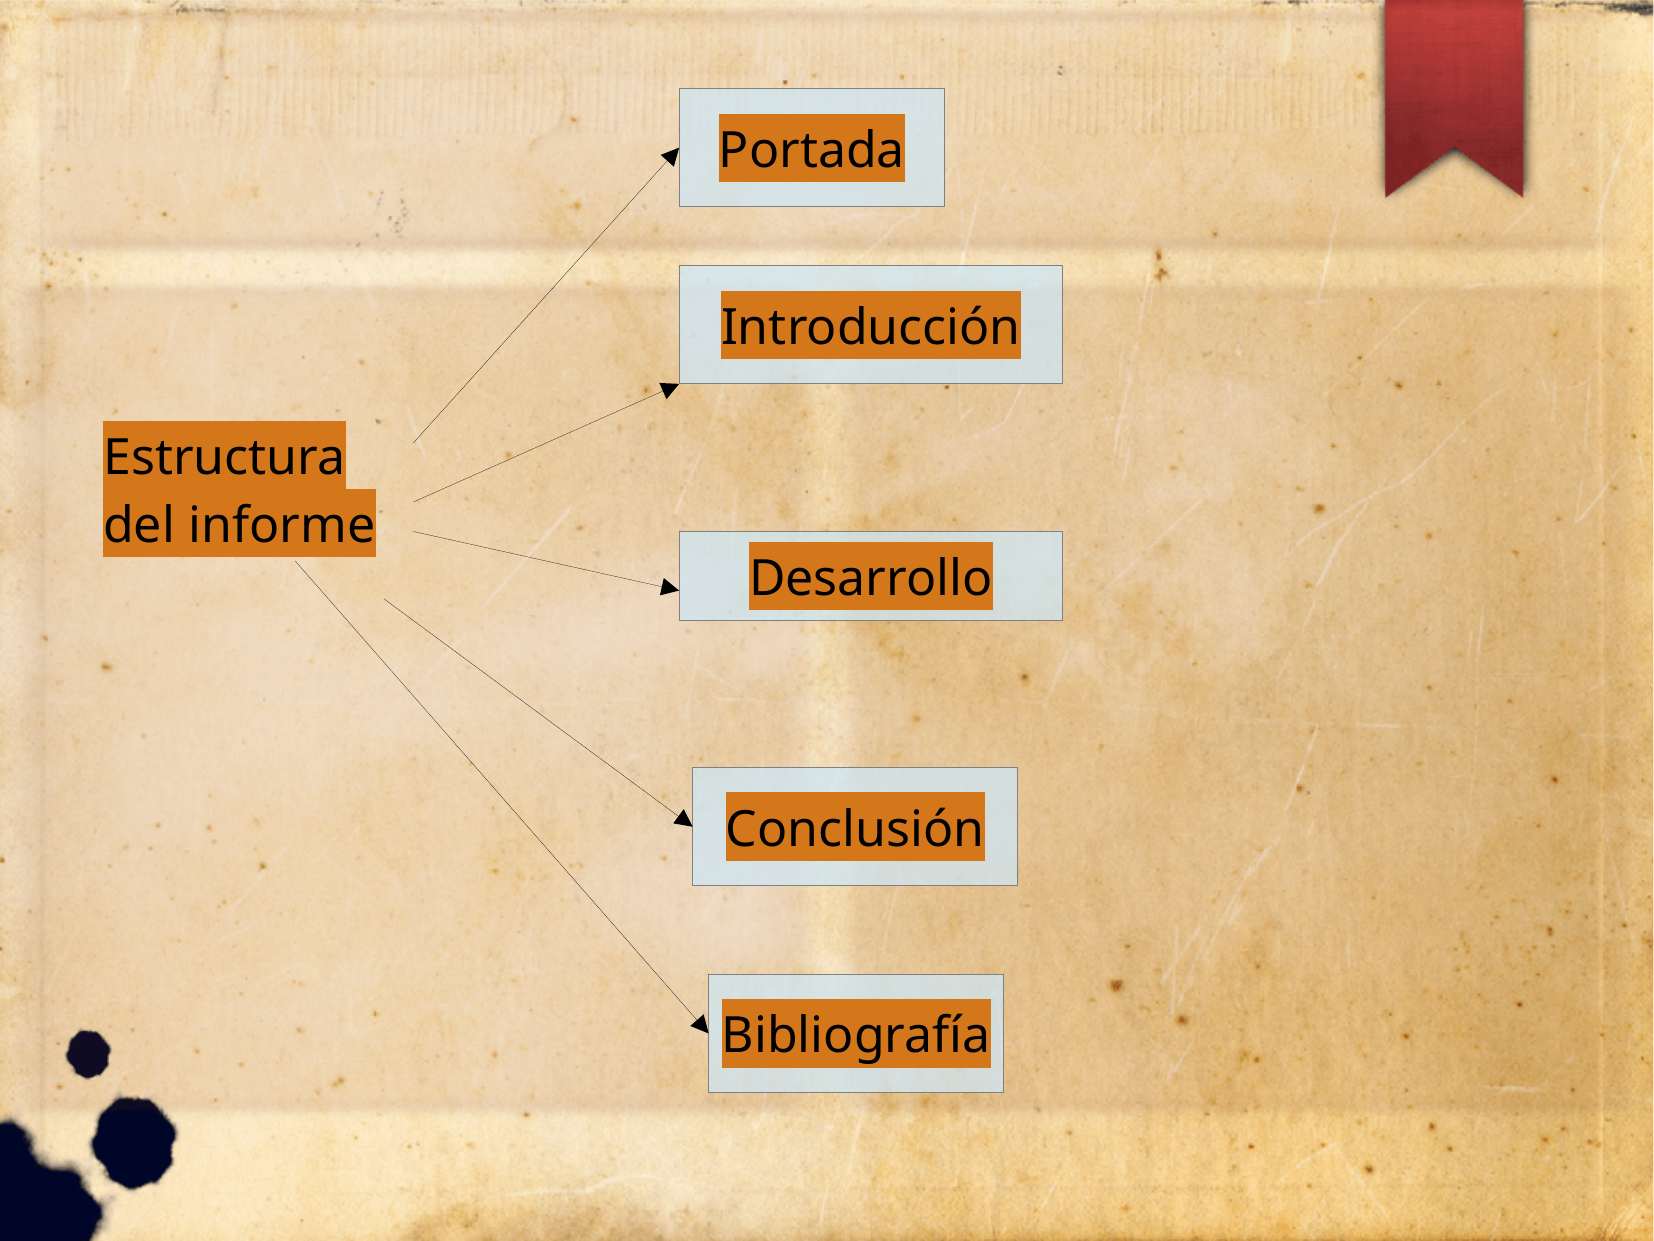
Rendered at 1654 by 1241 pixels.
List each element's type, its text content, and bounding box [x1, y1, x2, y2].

picture [0, 0, 1654, 1241]
text_box Introducción [679, 265, 1063, 384]
text_box Conclusión [692, 767, 1018, 886]
text_box Desarrollo [679, 531, 1063, 621]
text_box Portada [679, 88, 945, 207]
text_box Estructura del informe [88, 413, 443, 591]
text_box Bibliografía [708, 974, 1004, 1093]
